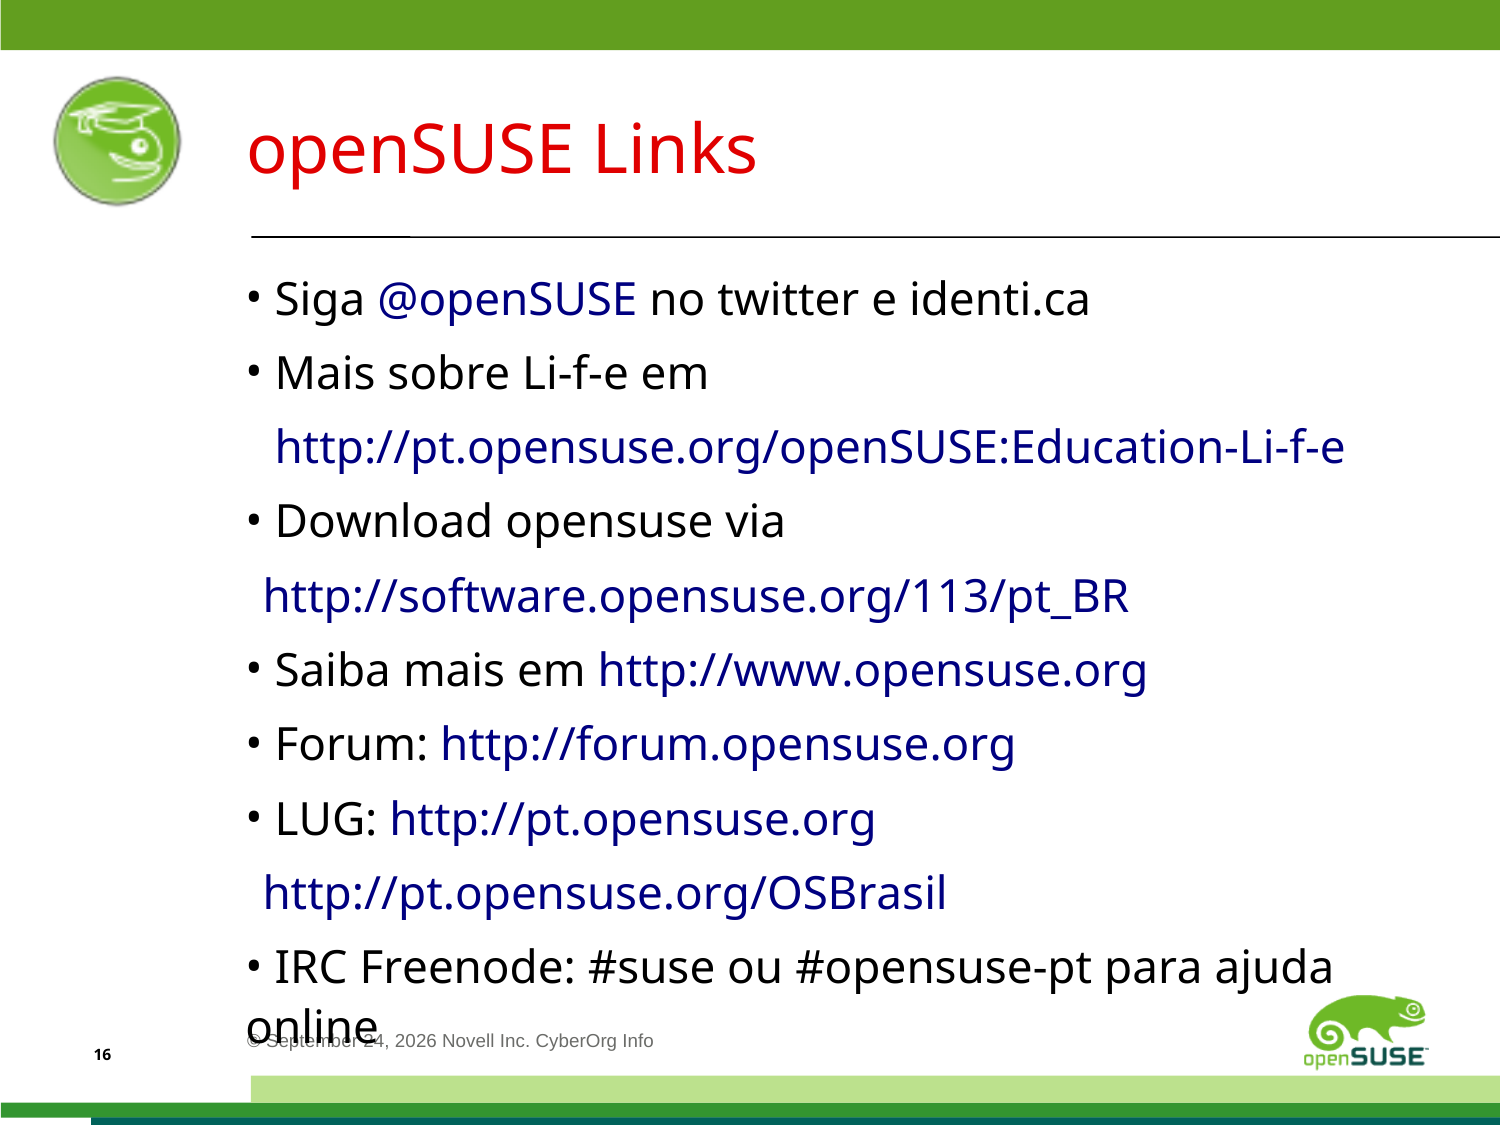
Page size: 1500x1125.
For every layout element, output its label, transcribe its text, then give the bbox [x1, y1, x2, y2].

picture [51, 74, 186, 211]
list Siga @openSUSE no twitter e identi.ca Mais sobre Li-f-e em http://pt.opensuse.org/openSUSE:Education-Li-f-e Download opensuse via http://software.opensuse.org/113/pt_BR Saiba mais em http://www.opensuse.org Forum: http://forum.opensuse.org LUG: http://pt.opensuse.org http://pt.opensuse.org/OSBrasil IRC Freenode: #suse ou #opensuse-pt para ajuda online [245, 267, 1458, 1010]
picture [1304, 1010, 1429, 1071]
title openSUSE Links [246, 68, 1409, 231]
